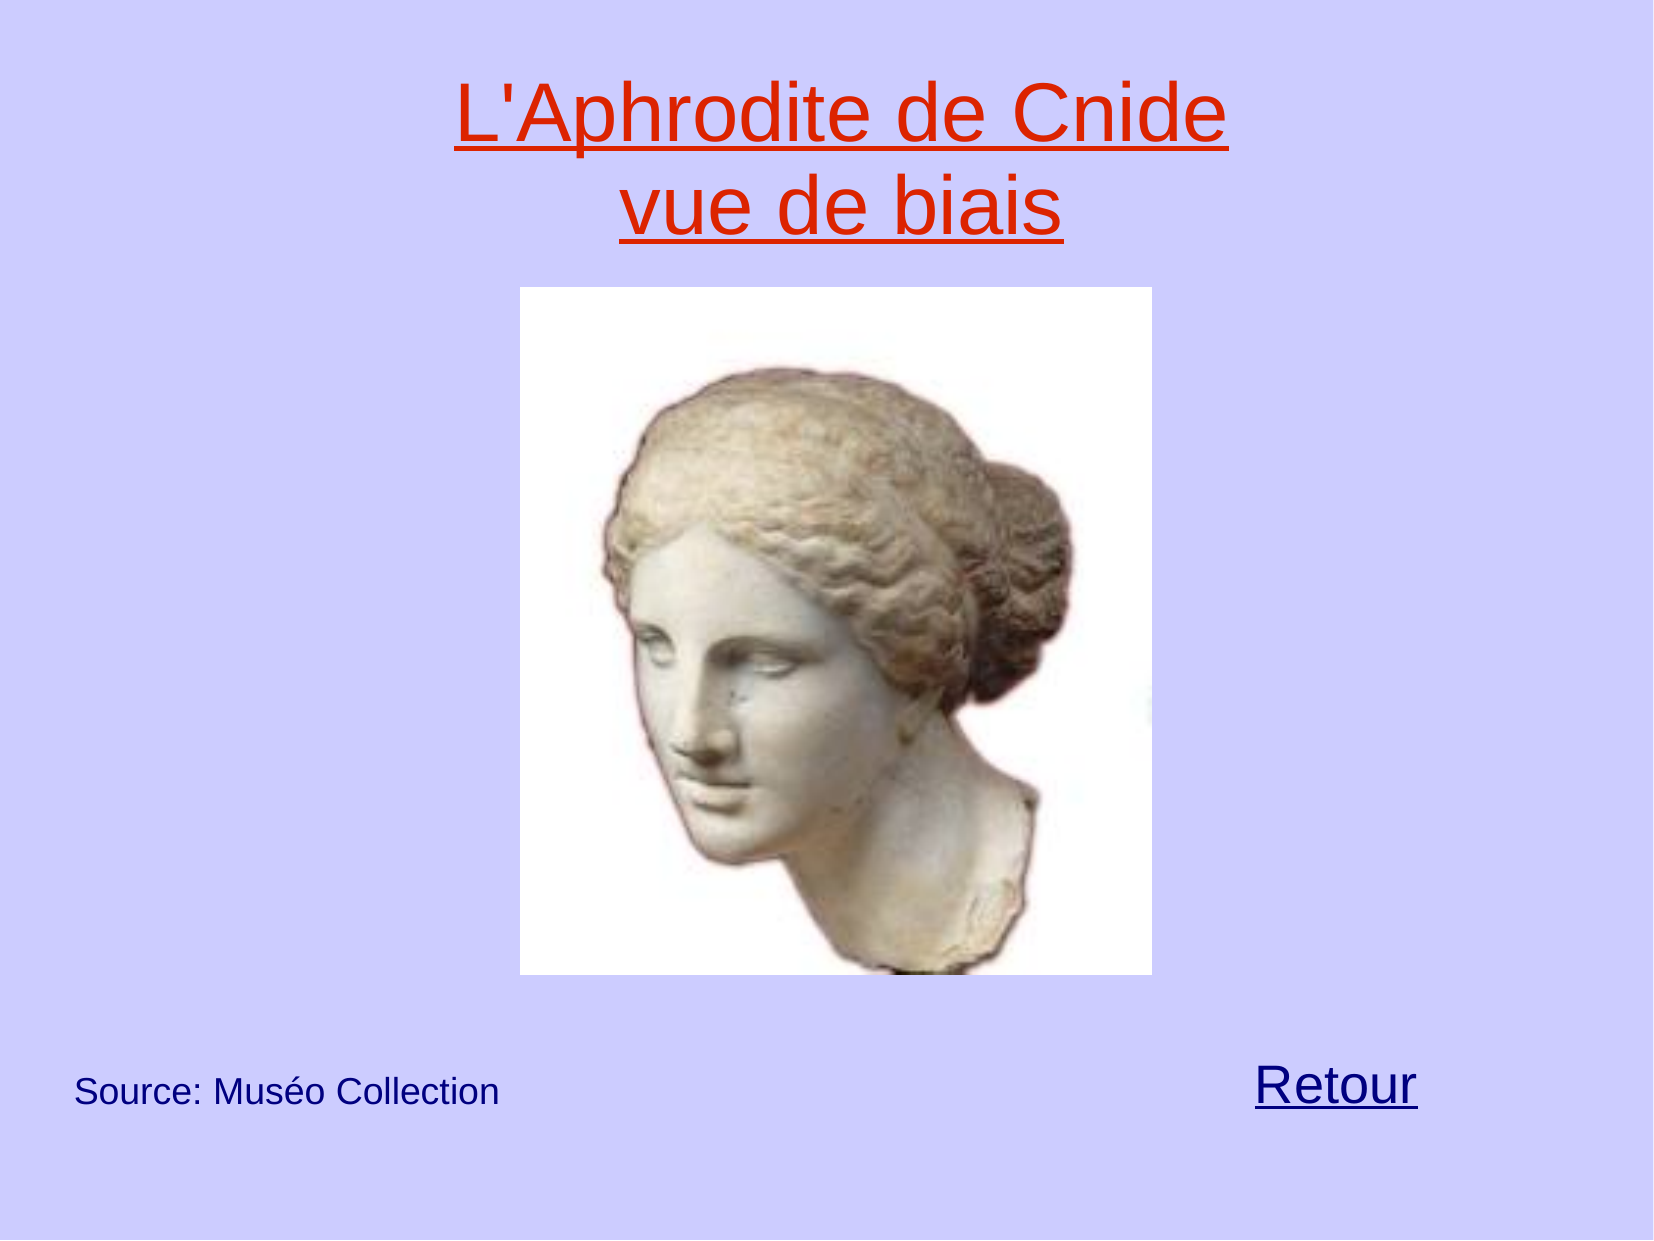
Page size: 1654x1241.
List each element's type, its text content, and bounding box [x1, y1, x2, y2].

picture [520, 287, 1152, 975]
text_box Source: Muséo Collection [59, 1062, 562, 1120]
text_box Retour [1240, 1046, 1506, 1123]
text_box L'Aphrodite de Cnide vue de biais [383, 59, 1300, 296]
